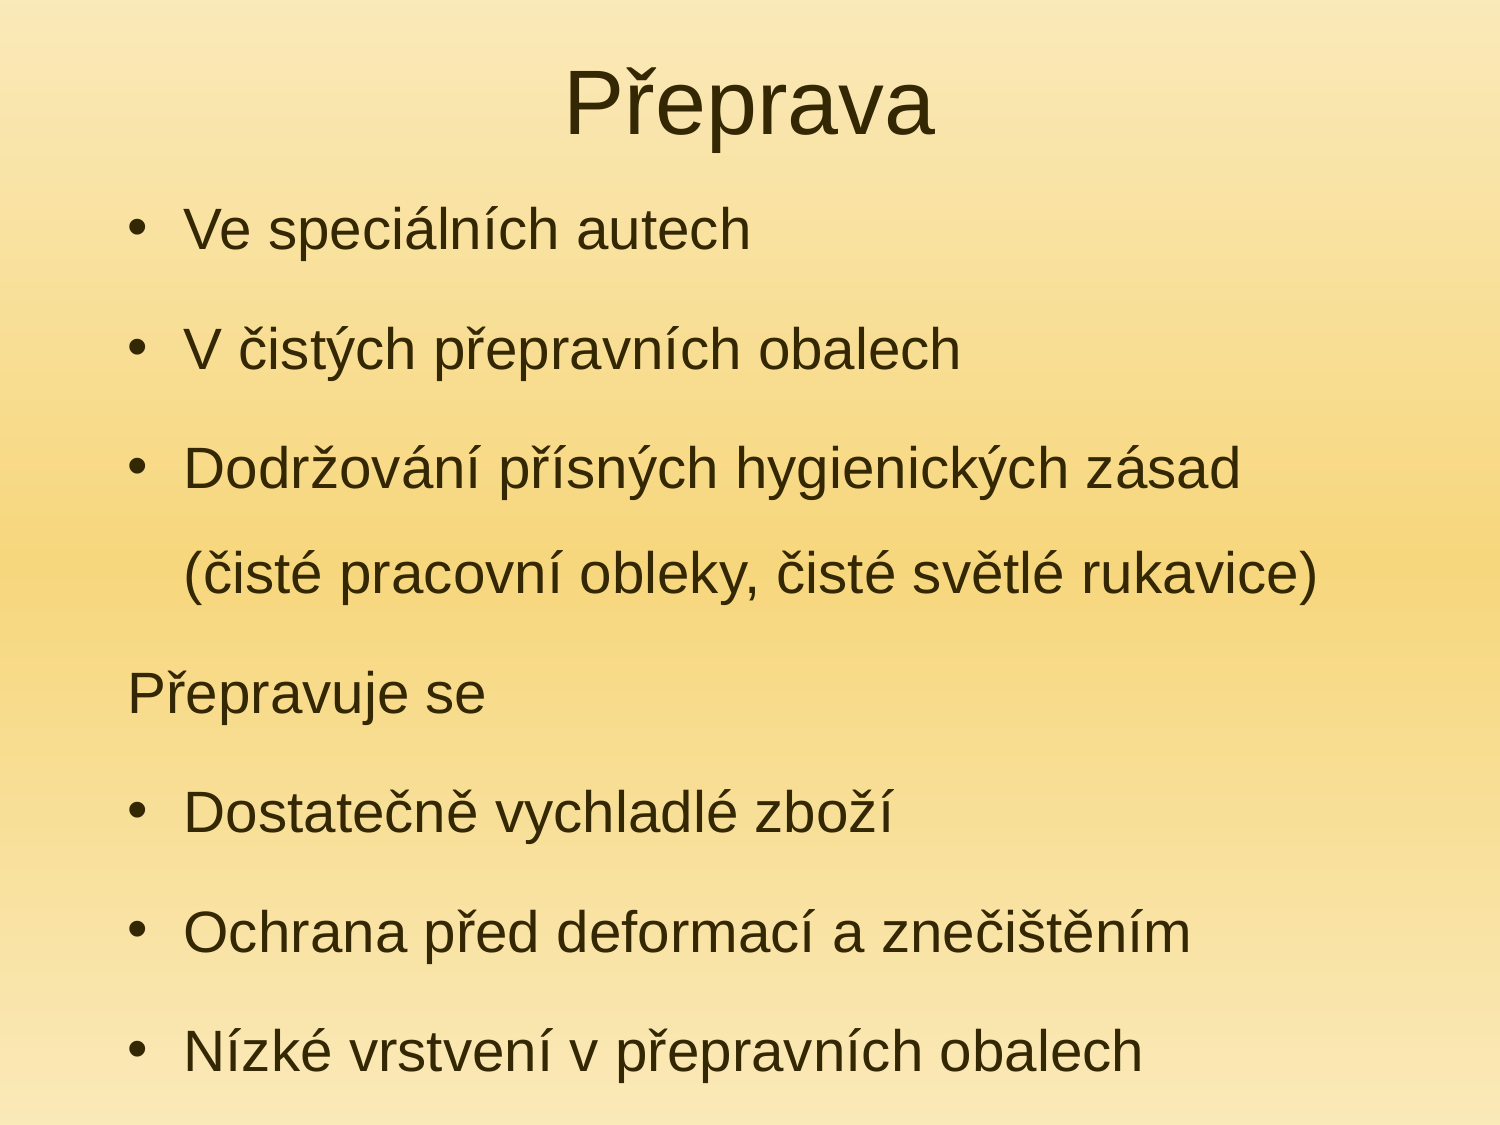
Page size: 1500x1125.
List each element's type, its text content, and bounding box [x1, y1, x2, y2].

list Ve speciálních autech V čistých přepravních obalech Dodržování přísných hygienických zásad (čisté pracovní obleky, čisté světlé rukavice) Přepravuje se Dostatečně vychladlé zboží Ochrana před deformací a znečištěním Nízké vrstvení v přepravních obalech [112, 148, 1388, 1125]
title Přeprava [112, 30, 1388, 148]
